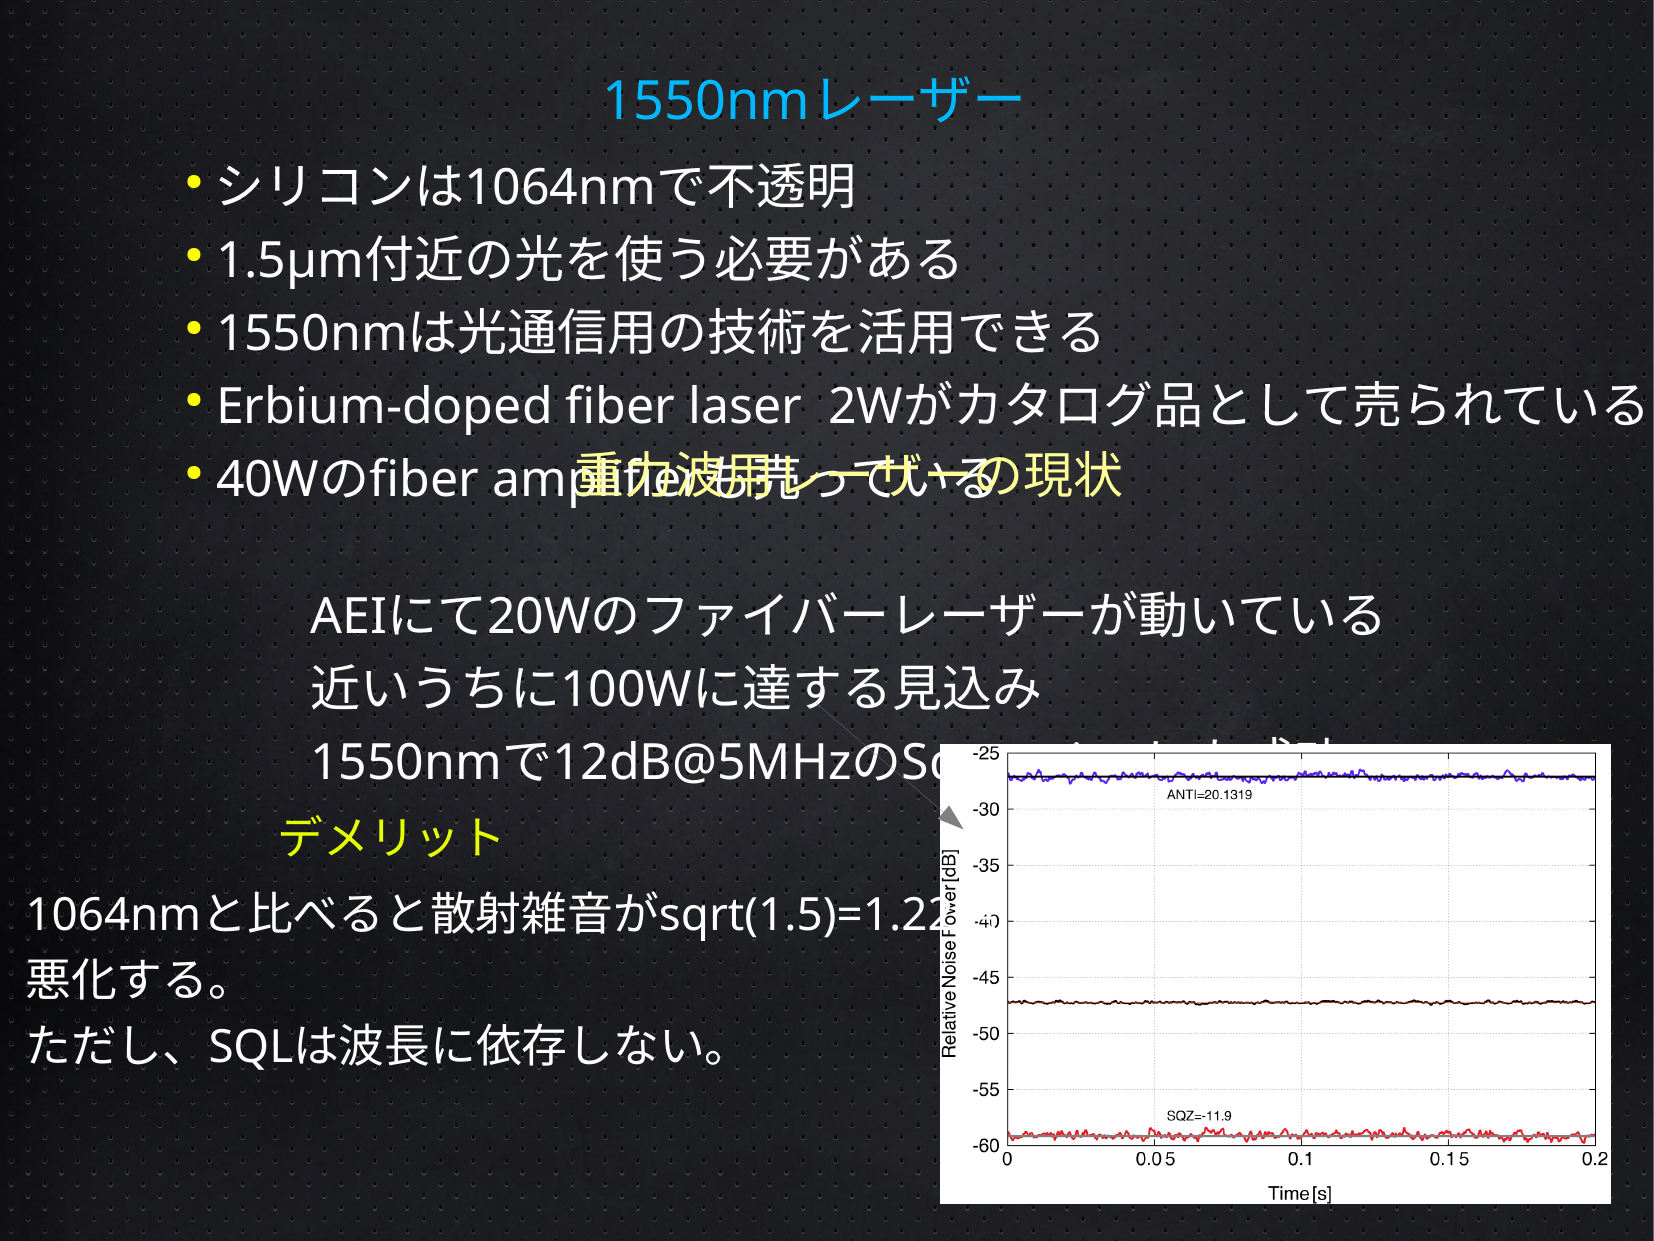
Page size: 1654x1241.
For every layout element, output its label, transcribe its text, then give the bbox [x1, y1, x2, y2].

picture [0, 0, 1654, 1241]
text_box 重力波用レーザーの現状 AEIにて20Wのファイバーレーザーが動いている 近いうちに100Wに達する見込み 1550nmで12dB@5MHzのSqueezingにも成功 [295, 427, 1316, 693]
text_box 1064nmと比べると散射雑音がsqrt(1.5)=1.22倍 悪化する。 ただし、SQLは波長に依存しない。 [10, 869, 925, 1022]
text_box 1550nmレーザー [587, 49, 999, 119]
text_box デメリット [263, 794, 468, 856]
text_box シリコンは1064nmで不透明 1.5μm付近の光を使う必要がある 1550nmは光通信用の技術を活用できる Erbium-doped fiber laser 2Wがカタログ品として売られている 40Wのfiber amplifierも売っている [170, 139, 1509, 405]
